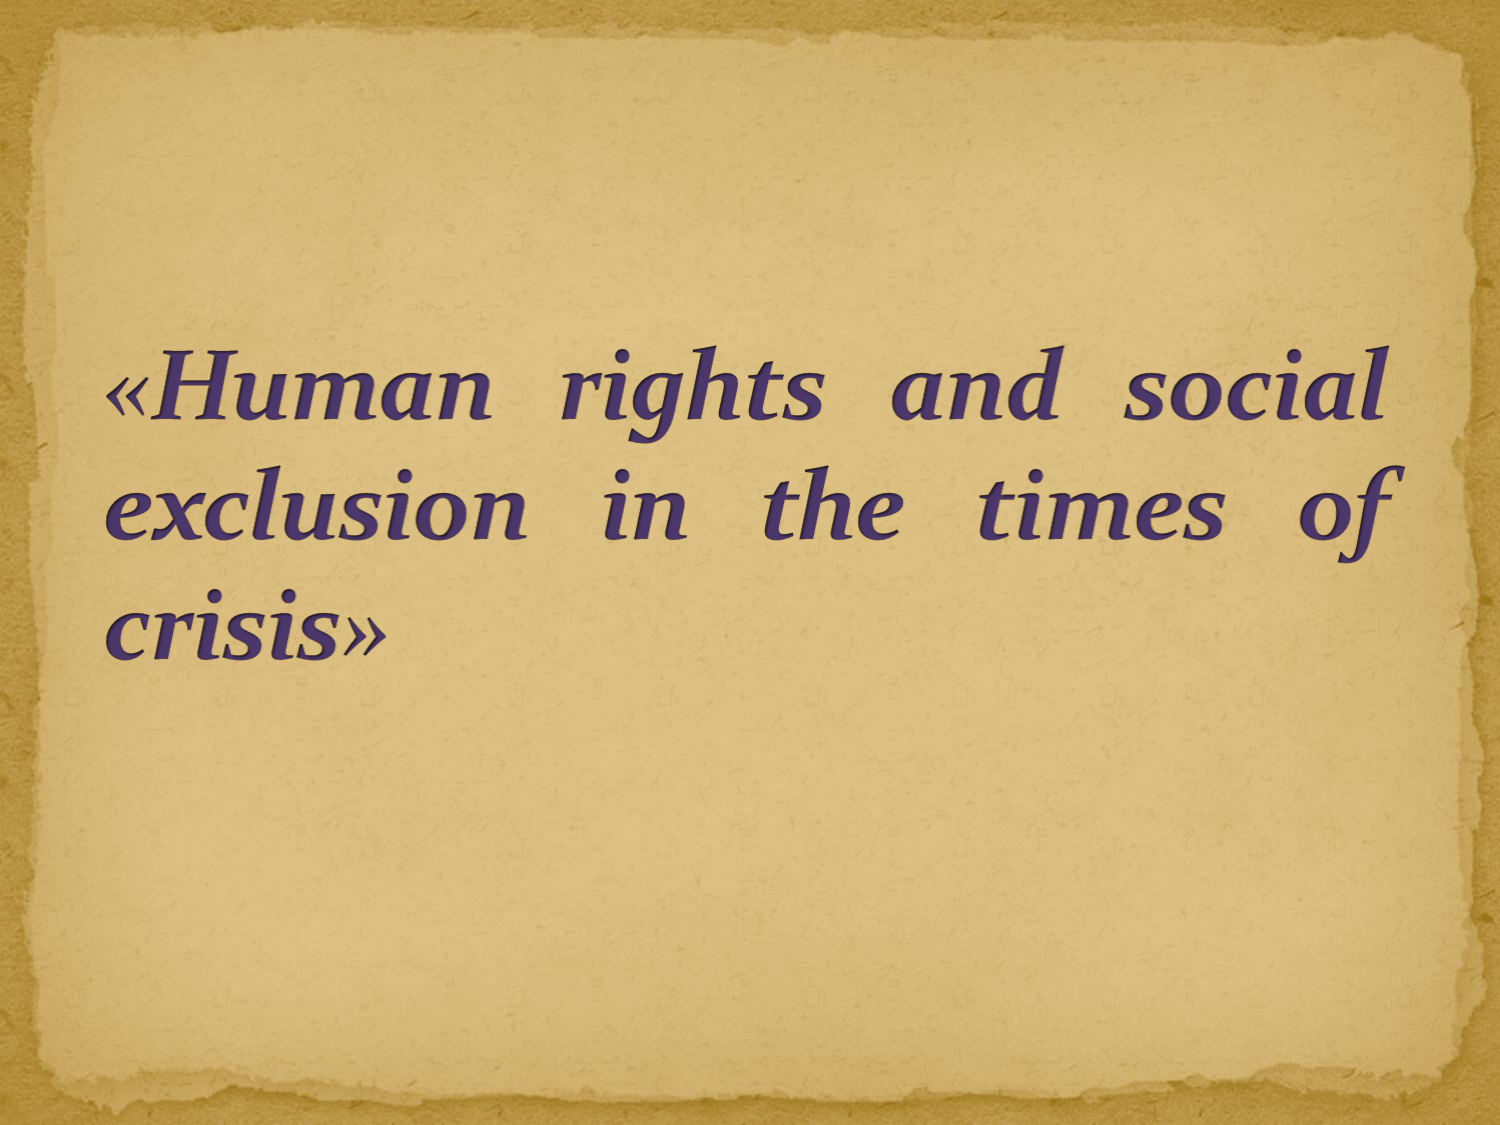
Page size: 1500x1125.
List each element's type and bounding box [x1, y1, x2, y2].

picture [42, 278, 1447, 693]
